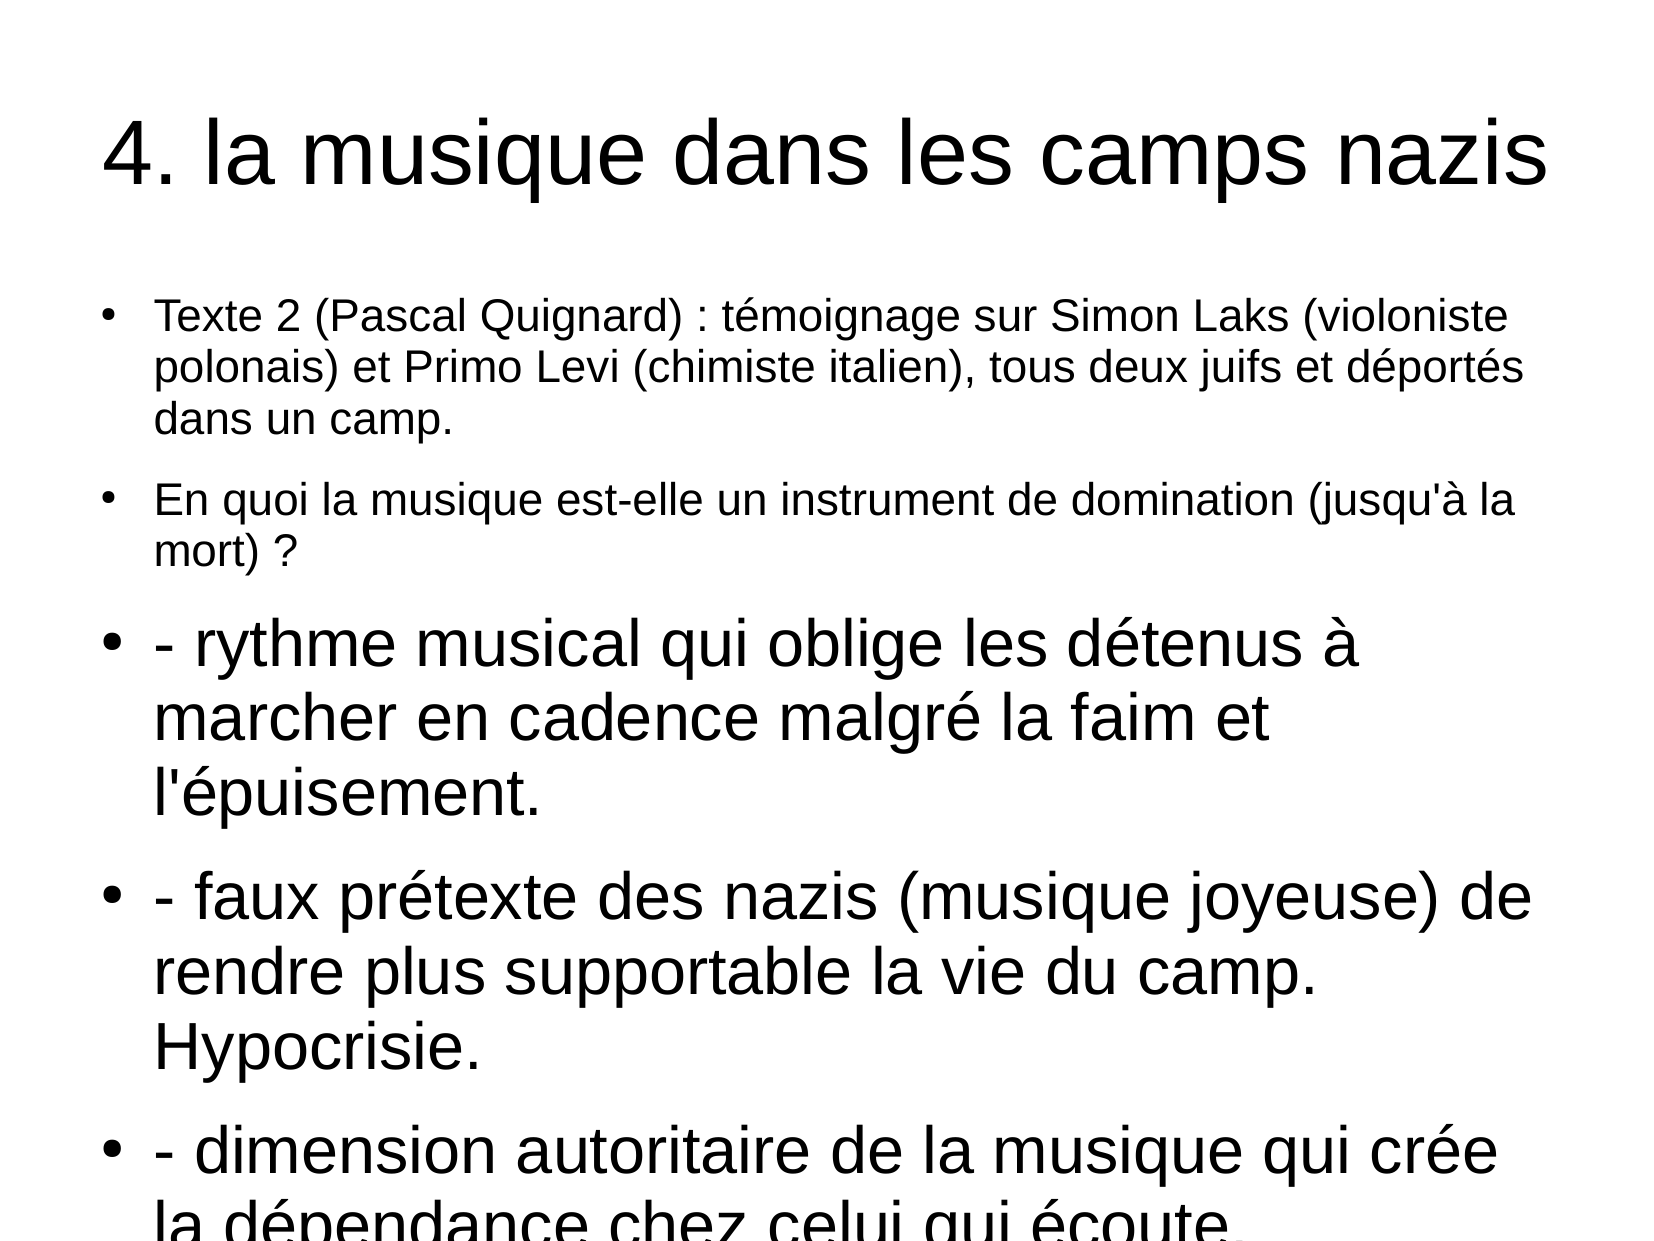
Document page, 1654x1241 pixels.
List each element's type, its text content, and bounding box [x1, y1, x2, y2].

title 4. la musique dans les camps nazis [82, 49, 1571, 257]
list Texte 2 (Pascal Quignard) : témoignage sur Simon Laks (violoniste polonais) et Primo Levi (chimiste italien), tous deux juifs et déportés dans un camp. En quoi la musique est-elle un instrument de domination (jusqu'à la mort) ? - rythme musical qui oblige les détenus à marcher en cadence malgré la faim et l'épuisement. - faux prétexte des nazis (musique joyeuse) de rendre plus supportable la vie du camp. Hypocrisie. - dimension autoritaire de la musique qui crée la dépendance chez celui qui écoute. [82, 290, 1571, 1241]
